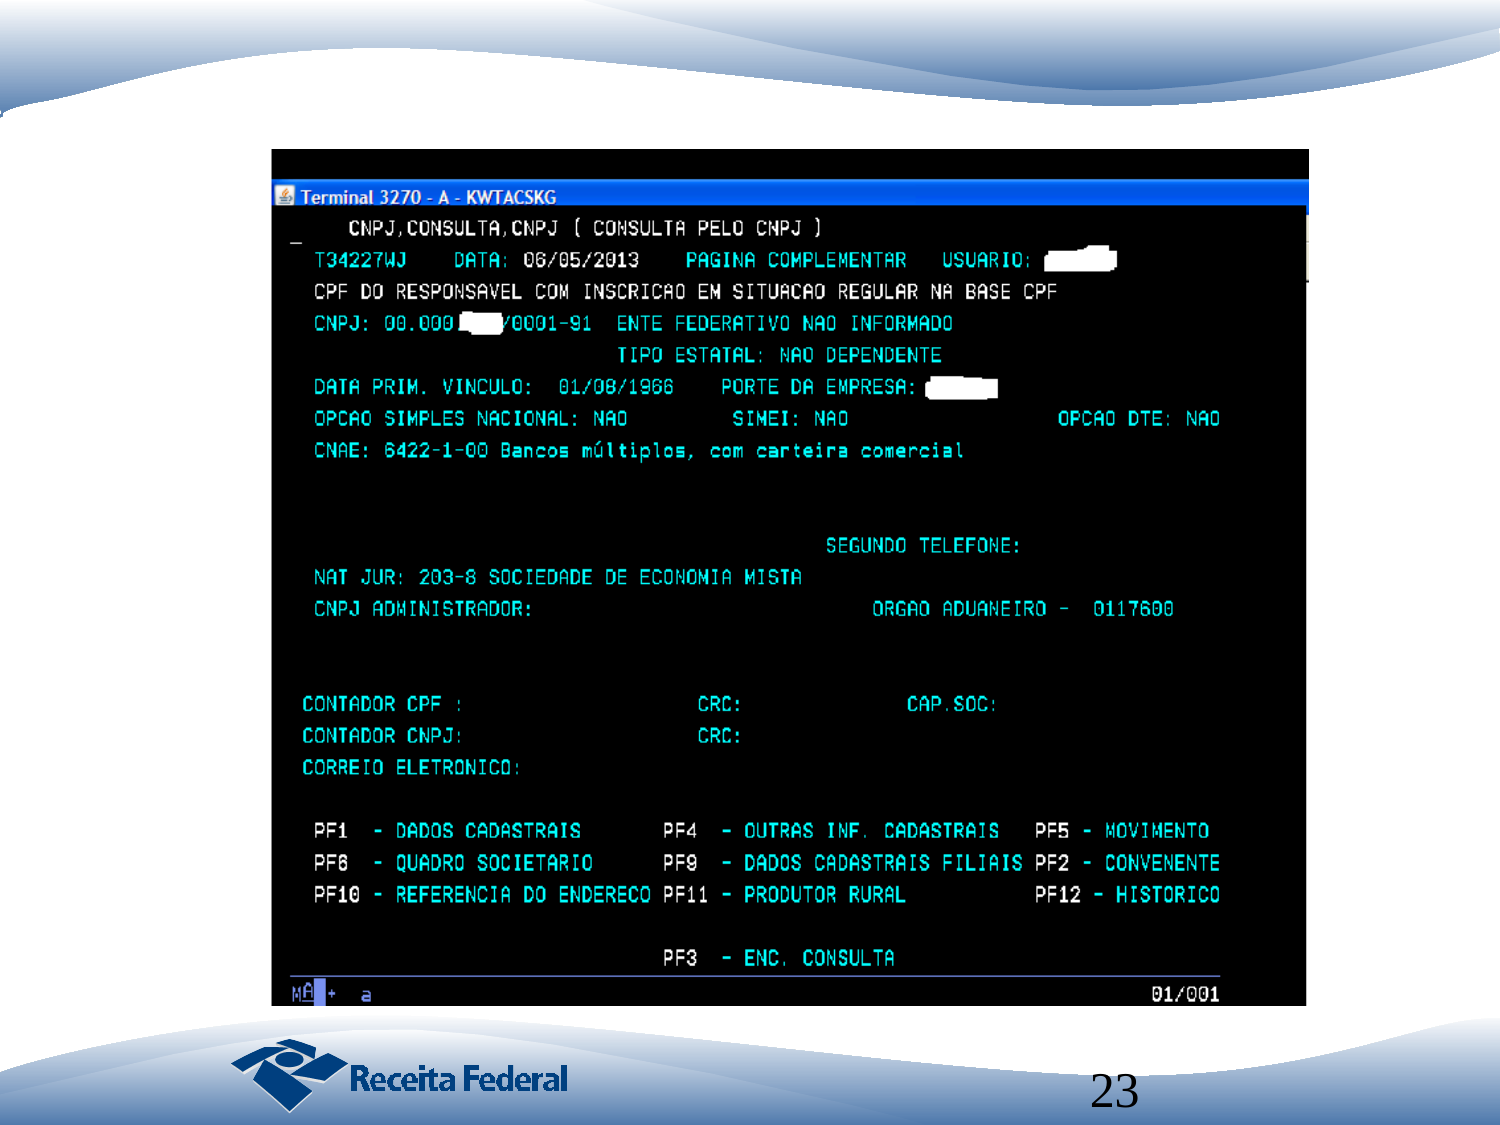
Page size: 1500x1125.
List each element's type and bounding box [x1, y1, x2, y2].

picture [191, 149, 1309, 1006]
picture [229, 1037, 575, 1117]
